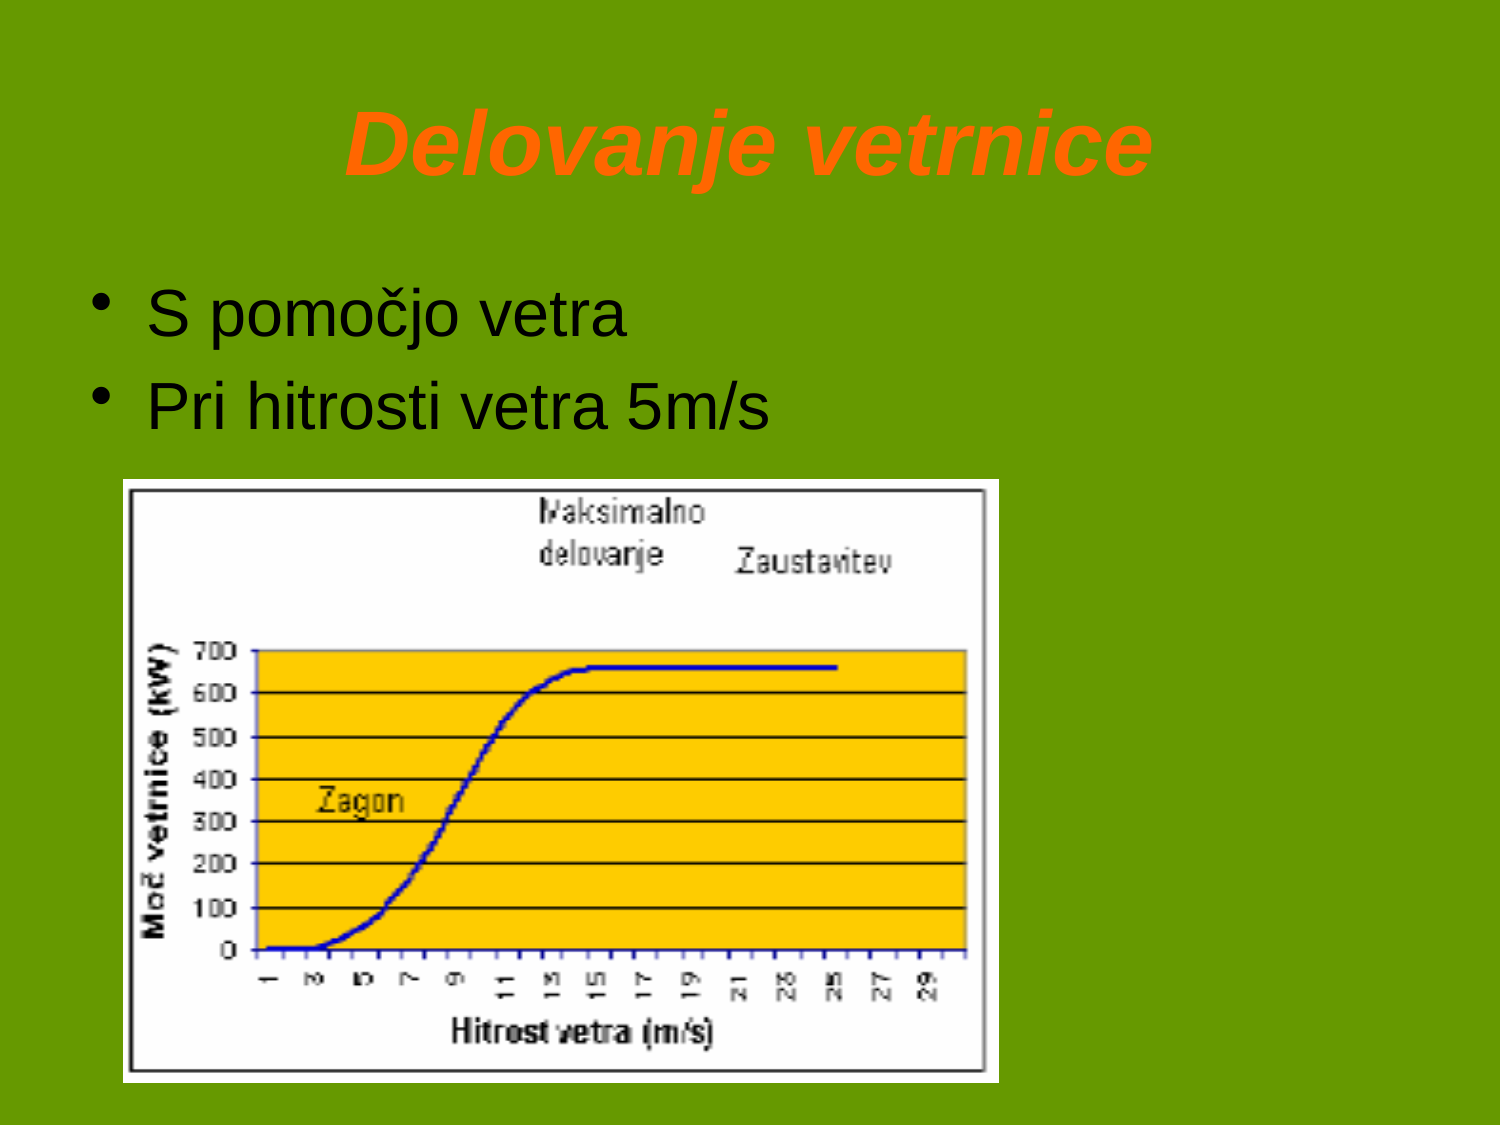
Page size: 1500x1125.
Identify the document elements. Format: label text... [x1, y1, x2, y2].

picture [123, 479, 999, 1083]
title Delovanje vetrnice [75, 45, 1425, 233]
list S pomočjo vetra Pri hitrosti vetra 5m/s [75, 262, 1425, 1005]
